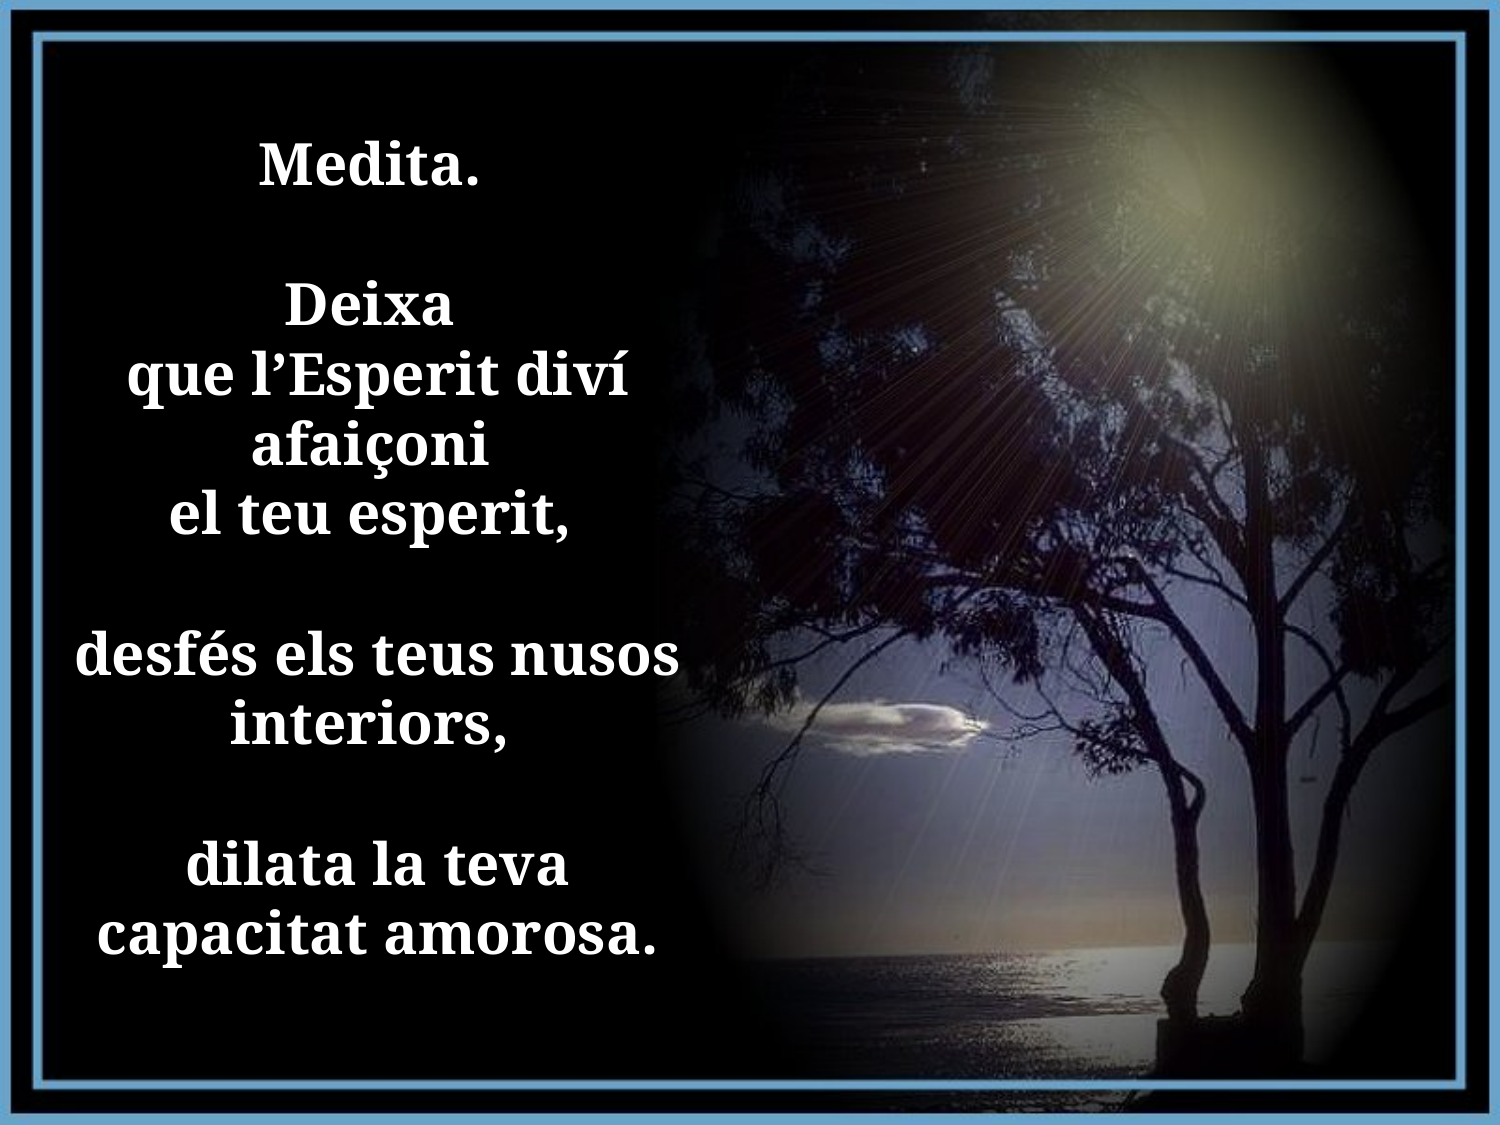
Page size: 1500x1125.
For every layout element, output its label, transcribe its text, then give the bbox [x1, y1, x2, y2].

picture [0, 0, 1500, 1125]
text_box Medita. Deixa que l’Esperit diví afaiçoni el teu esperit, desfés els teus nusos interiors, dilata la teva capacitat amorosa. [46, 119, 709, 975]
